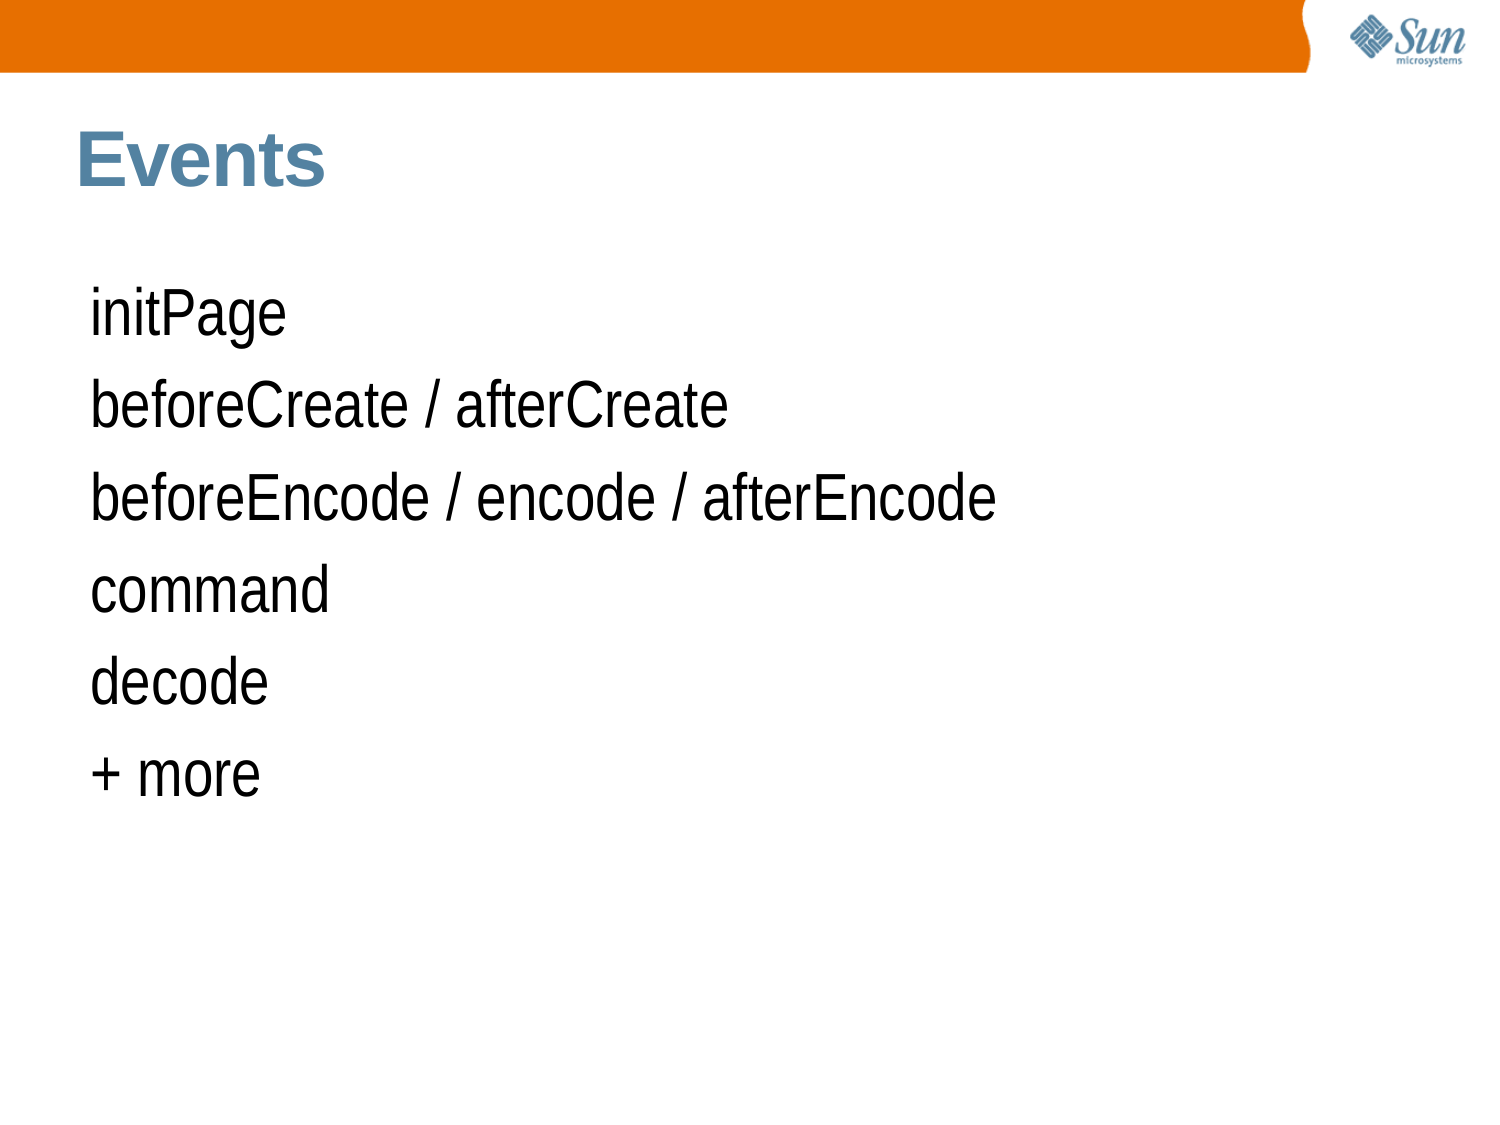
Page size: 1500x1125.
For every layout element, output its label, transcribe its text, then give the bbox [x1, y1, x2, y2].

picture [0, 0, 1500, 75]
list initPage beforeCreate / afterCreate beforeEncode / encode / afterEncode command decode + more [70, 283, 1426, 976]
title Events [75, 122, 1437, 227]
